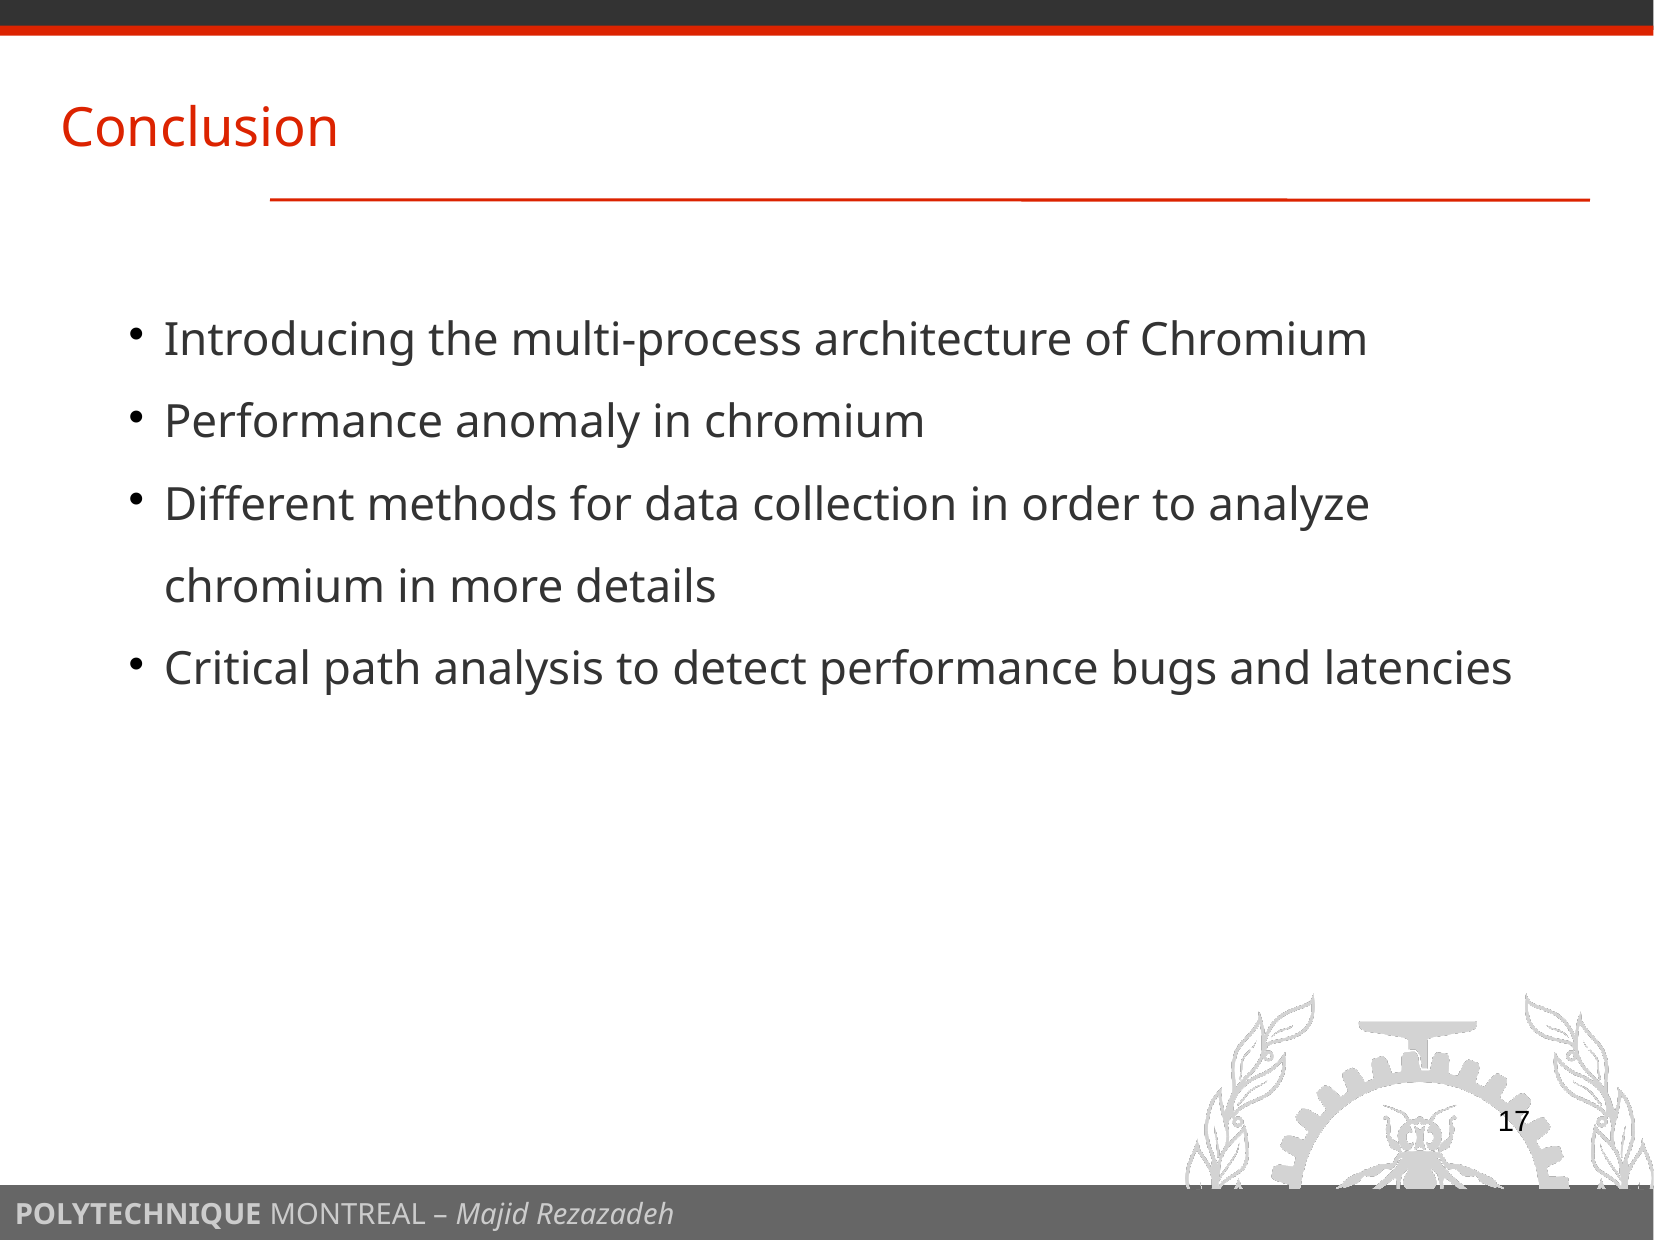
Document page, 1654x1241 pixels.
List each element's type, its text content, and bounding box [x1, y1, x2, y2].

text_box POLYTECHNIQUE MONTREAL – Majid Rezazadeh [0, 1185, 1654, 1240]
text_box [0, 0, 1654, 36]
text_box 17 [1483, 1095, 1561, 1156]
text_box Introducing the multi-process architecture of Chromium Performance anomaly in chromium Different methods for data collection in order to analyze chromium in more details Critical path analysis to detect performance bugs and latencies [73, 274, 1590, 972]
text_box Conclusion [60, 37, 1590, 180]
picture [1185, 967, 1654, 1216]
